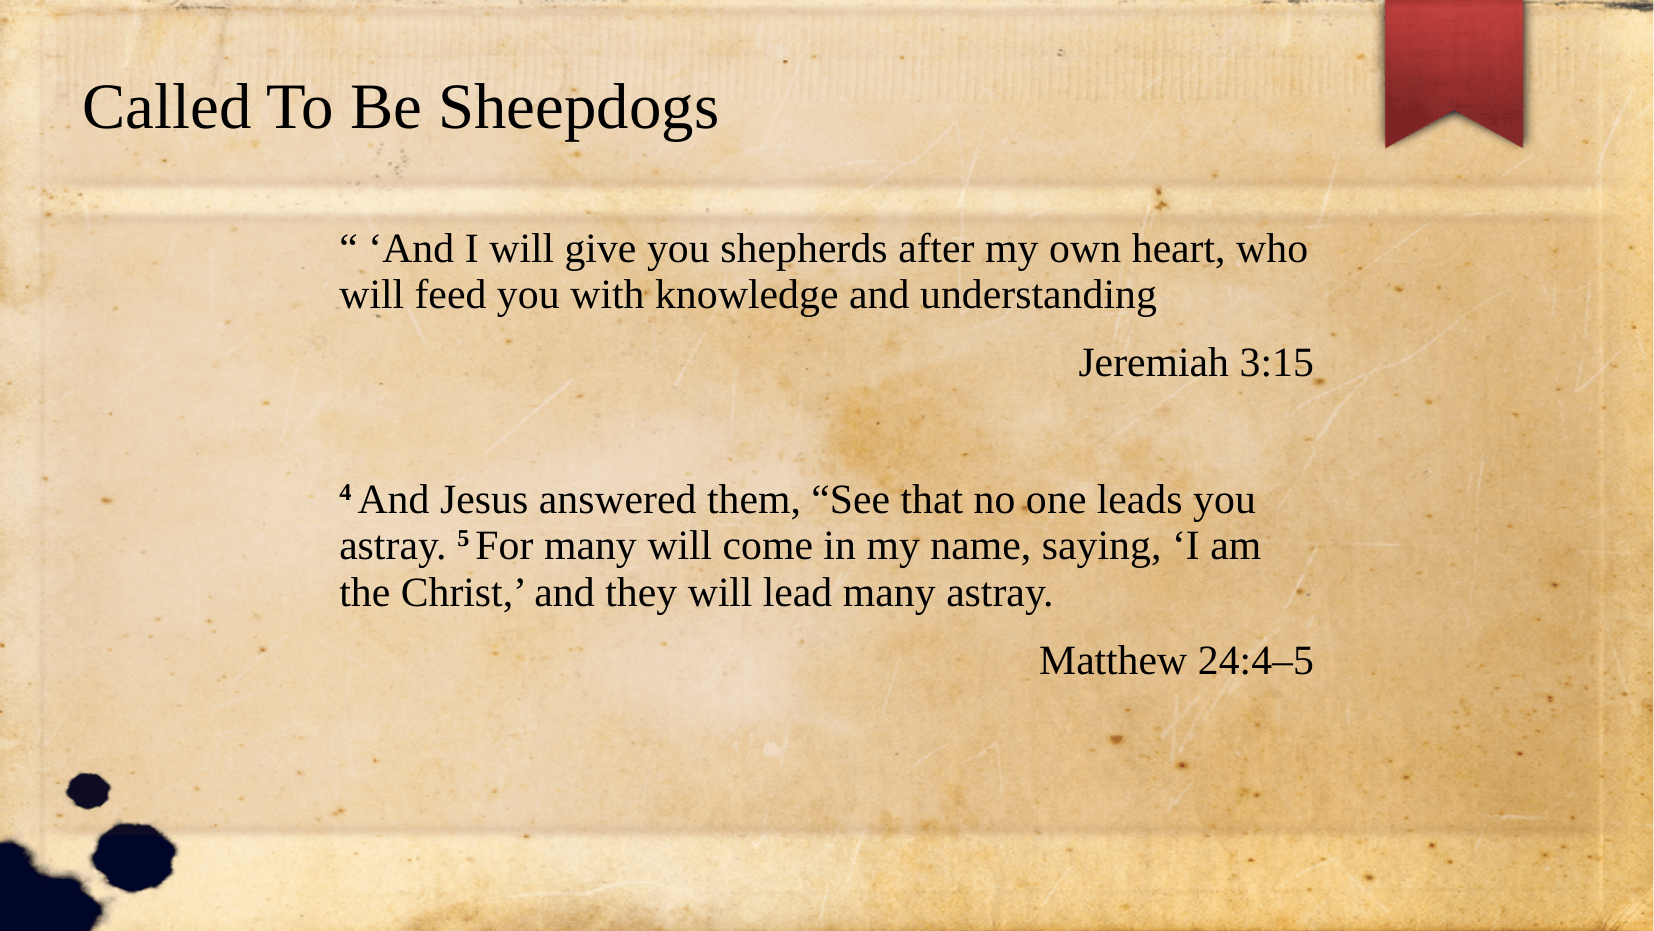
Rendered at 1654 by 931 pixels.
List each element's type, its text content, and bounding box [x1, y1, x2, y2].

picture [0, 0, 1654, 931]
title Called To Be Sheepdogs [82, 37, 1347, 178]
list “ ‘And I will give you shepherds after my own heart, who will feed you with knowledge and understanding Jeremiah 3:15 4 And Jesus answered them, “See that no one leads you astray. 5 For many will come in my name, saying, ‘I am the Christ,’ and they will lead many astray. Matthew 24:4–5 [339, 225, 1315, 811]
